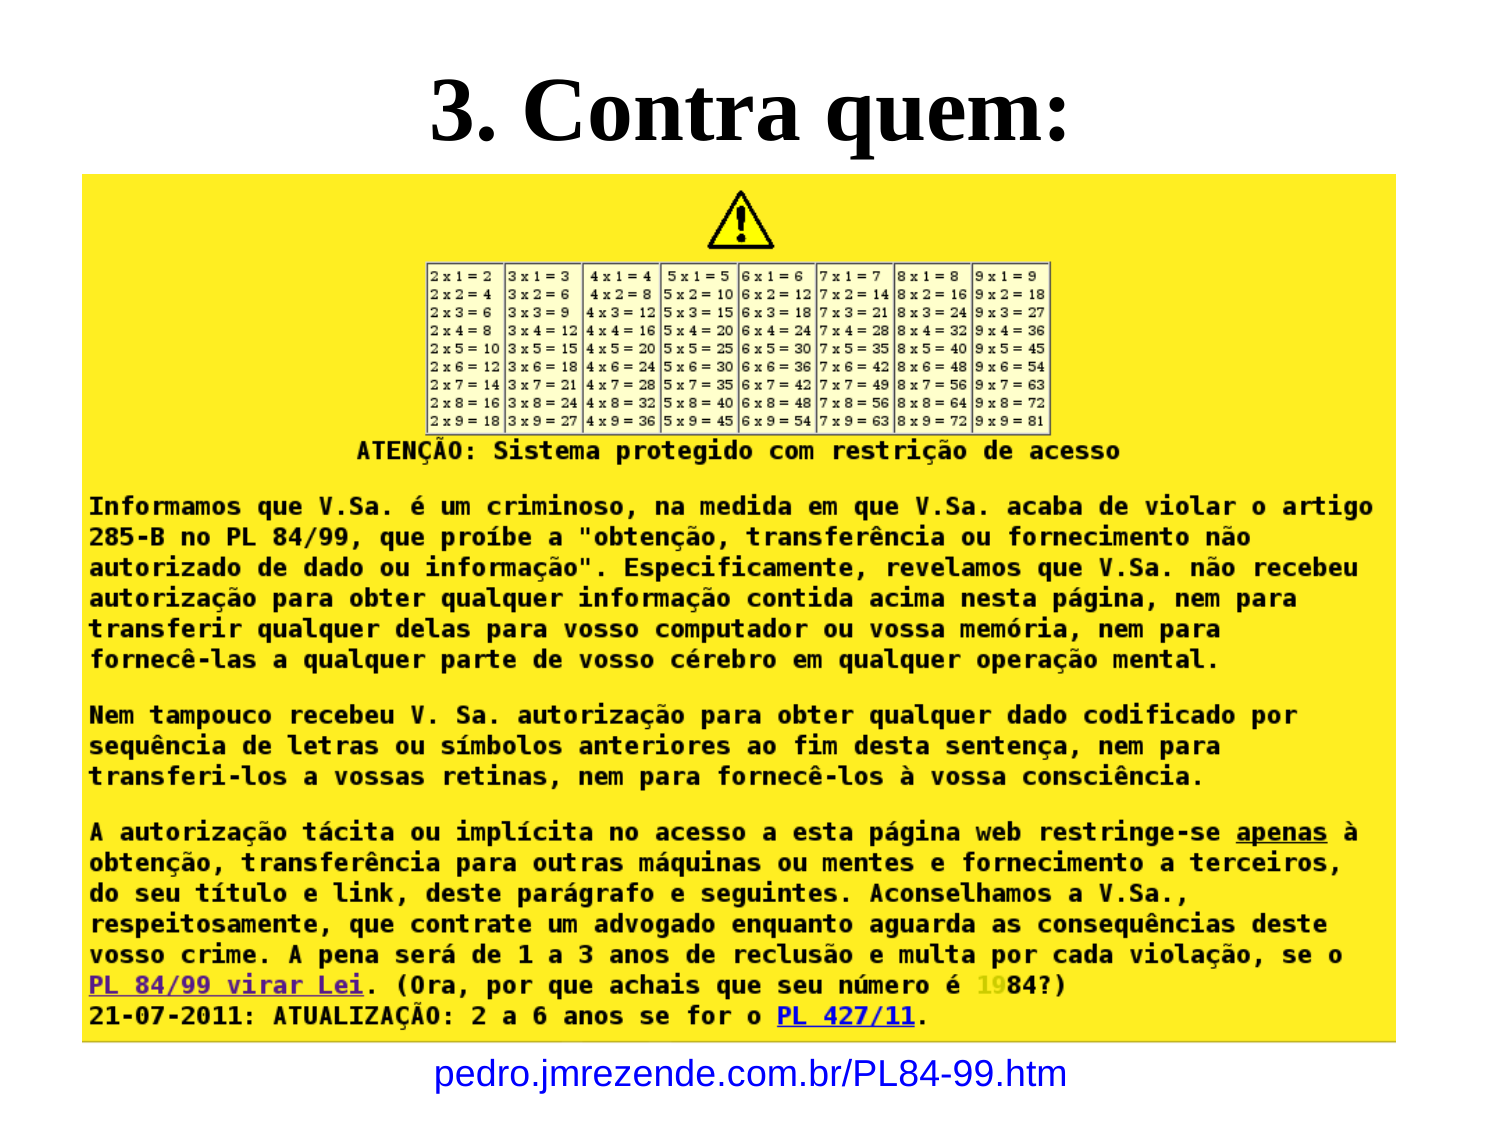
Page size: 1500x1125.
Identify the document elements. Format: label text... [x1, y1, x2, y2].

text_box pedro.jmrezende.com.br/PL84-99.htm [0, 1044, 1500, 1095]
title 3. Contra quem: [87, 51, 1416, 169]
picture [82, 174, 1396, 1044]
